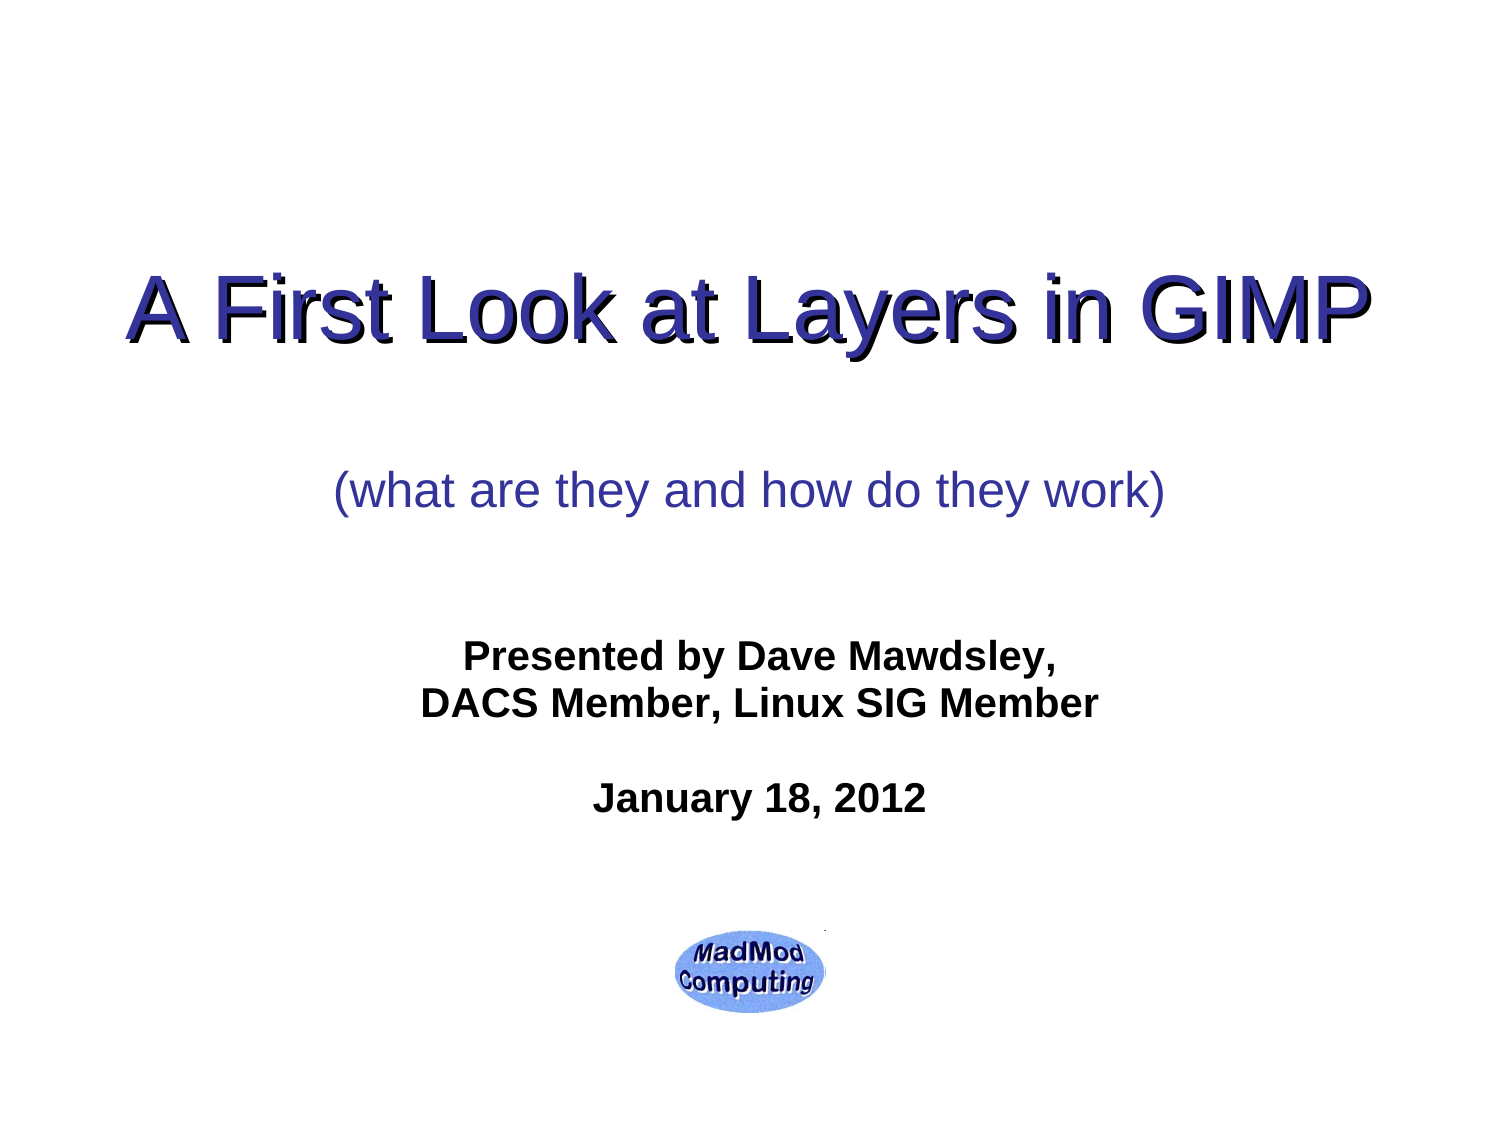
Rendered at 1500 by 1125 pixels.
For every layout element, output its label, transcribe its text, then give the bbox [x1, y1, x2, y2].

subtitle Presented by Dave Mawdsley, DACS Member, Linux SIG Member January 18, 2012 [47, 632, 1398, 1046]
title A First Look at Layers in GIMP [75, 224, 1426, 391]
picture [675, 930, 826, 1013]
text_box (what are they and how do they work) [300, 450, 1201, 526]
